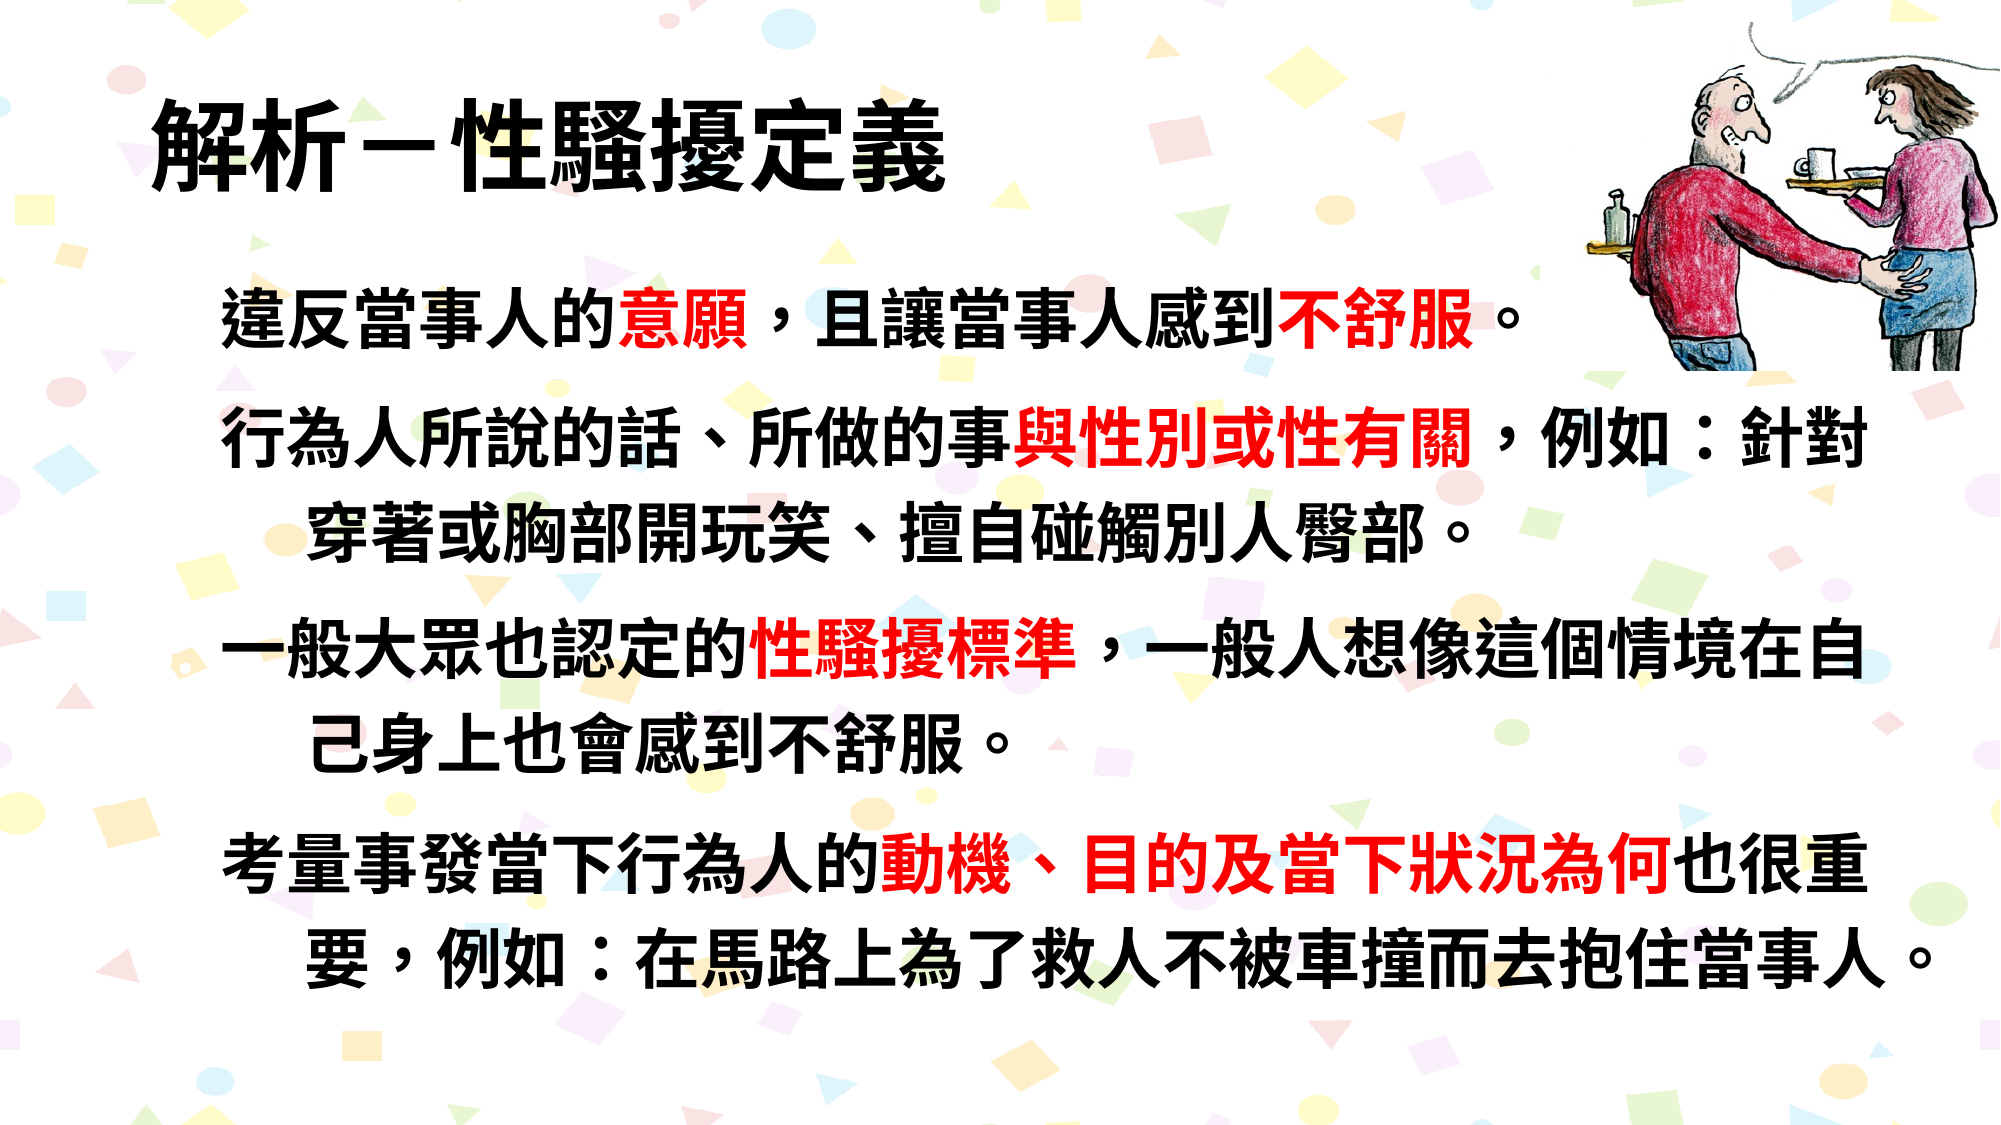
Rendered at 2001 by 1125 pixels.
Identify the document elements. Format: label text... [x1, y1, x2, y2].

list 違反當事人的意願，且讓當事人感到不舒服。 行為人所說的話、所做的事與性別或性有關，例如：針對穿著或胸部開玩笑、擅自碰觸別人臀部。 一般大眾也認定的性騷擾標準，一般人想像這個情境在自己身上也會感到不舒服。 考量事發當下行為人的動機、目的及當下狀況為何也很重要，例如：在馬路上為了救人不被車撞而去抱住當事人。 [122, 253, 1914, 1026]
picture [1540, 22, 2000, 371]
title 解析－性騷擾定義 [134, 22, 1540, 241]
